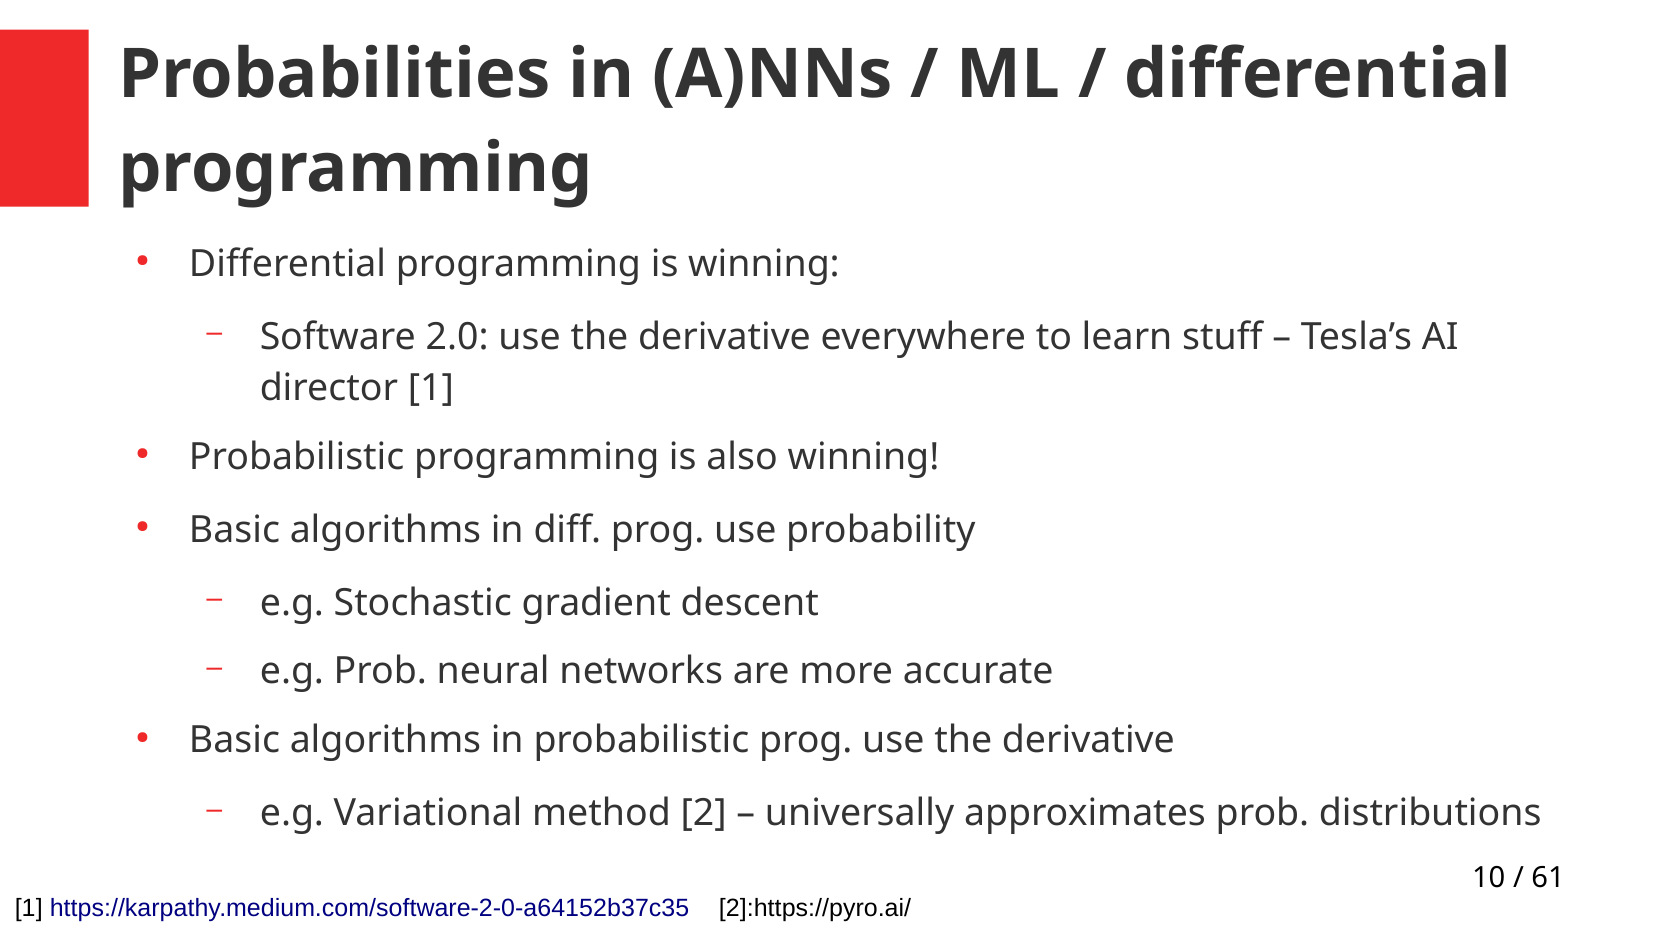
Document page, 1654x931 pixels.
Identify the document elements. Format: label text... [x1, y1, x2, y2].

text_box [1] https://karpathy.medium.com/software-2-0-a64152b37c35 [2]:https://pyro.ai/ [0, 885, 1447, 931]
list Differential programming is winning: Software 2.0: use the derivative everywhere to learn stuff – Tesla’s AI director [1] Probabilistic programming is also winning! Basic algorithms in diff. prog. use probability e.g. Stochastic gradient descent e.g. Prob. neural networks are more accurate Basic algorithms in probabilistic prog. use the derivative e.g. Variational method [2] – universally approximates prob. distributions [118, 236, 1595, 798]
title Probabilities in (A)NNs / ML / differential programming [118, 24, 1595, 212]
